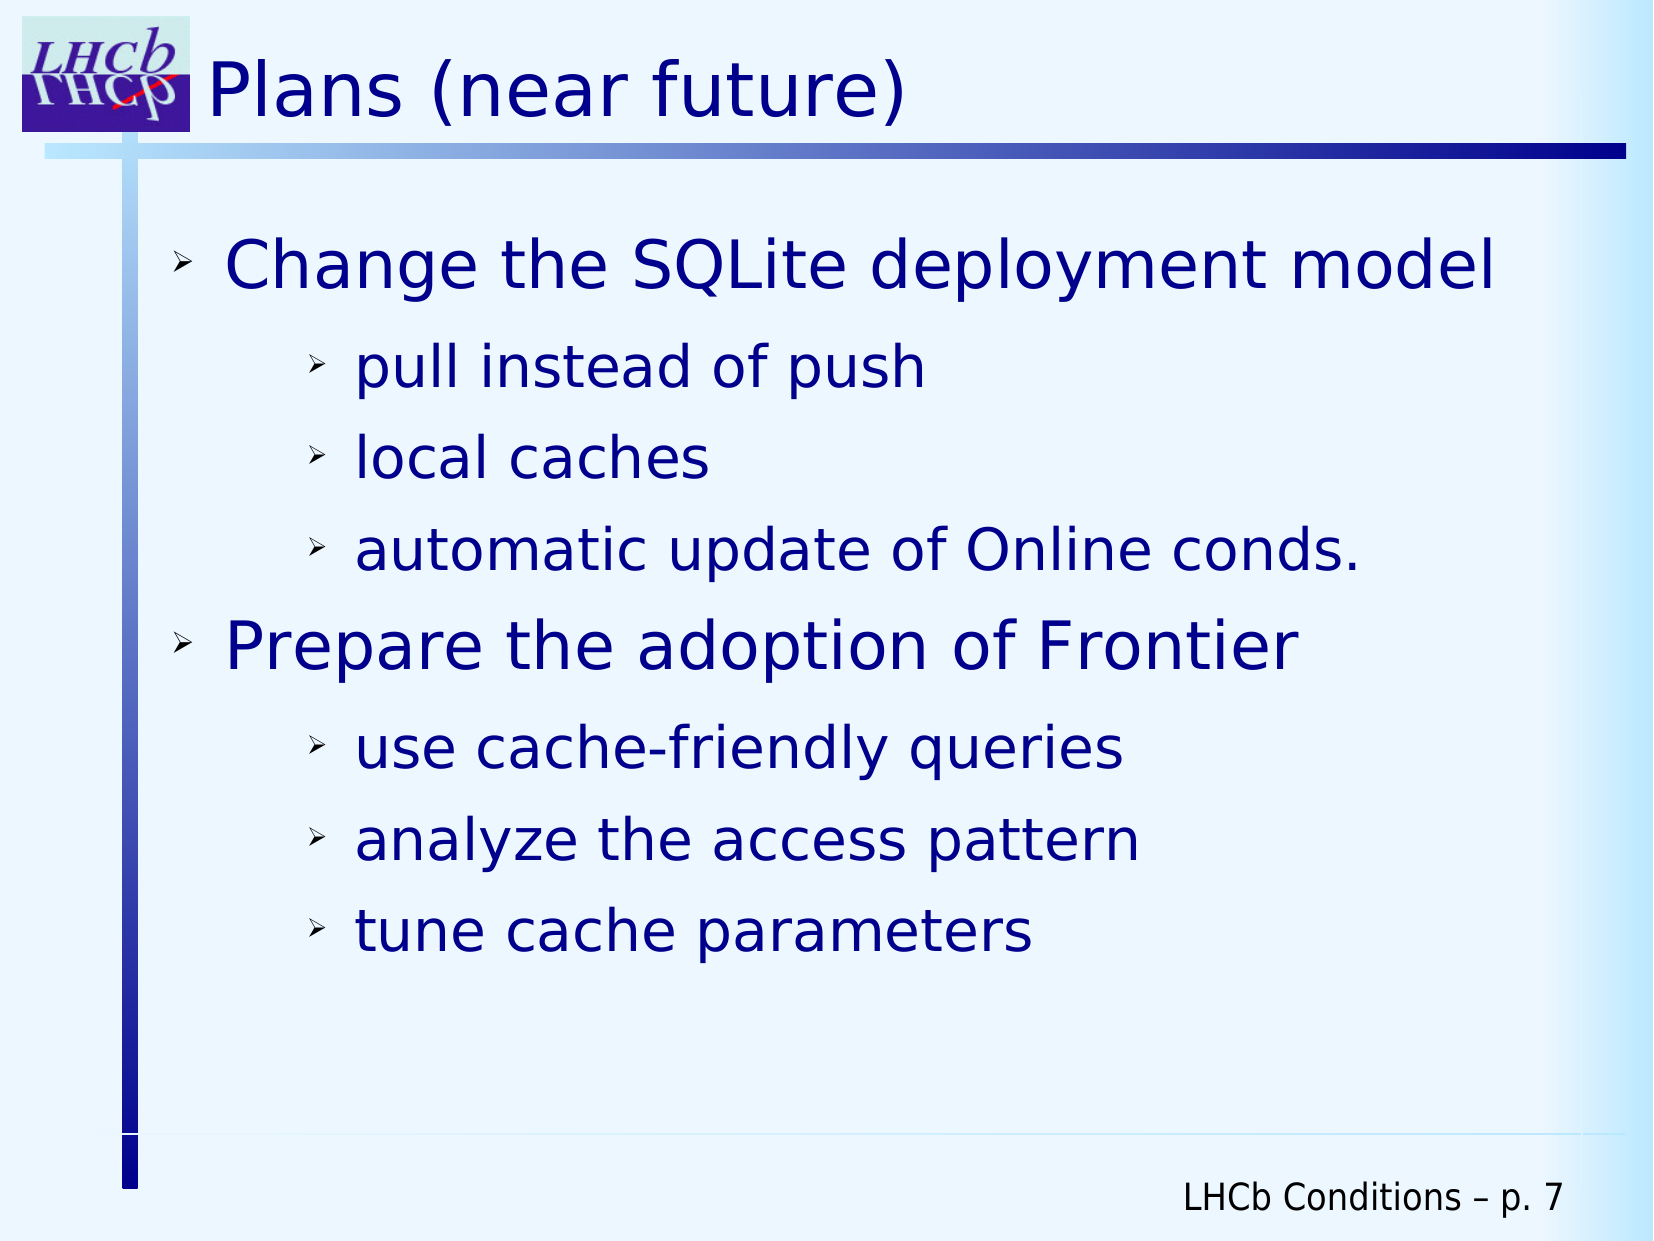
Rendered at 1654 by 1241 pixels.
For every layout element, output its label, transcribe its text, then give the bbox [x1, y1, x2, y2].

picture [22, 16, 190, 132]
title Plans (near future) [206, 0, 1582, 182]
list Change the SQLite deployment model pull instead of push local caches automatic update of Online conds. Prepare the adoption of Frontier use cache-friendly queries analyze the access pattern tune cache parameters [153, 226, 1533, 1095]
